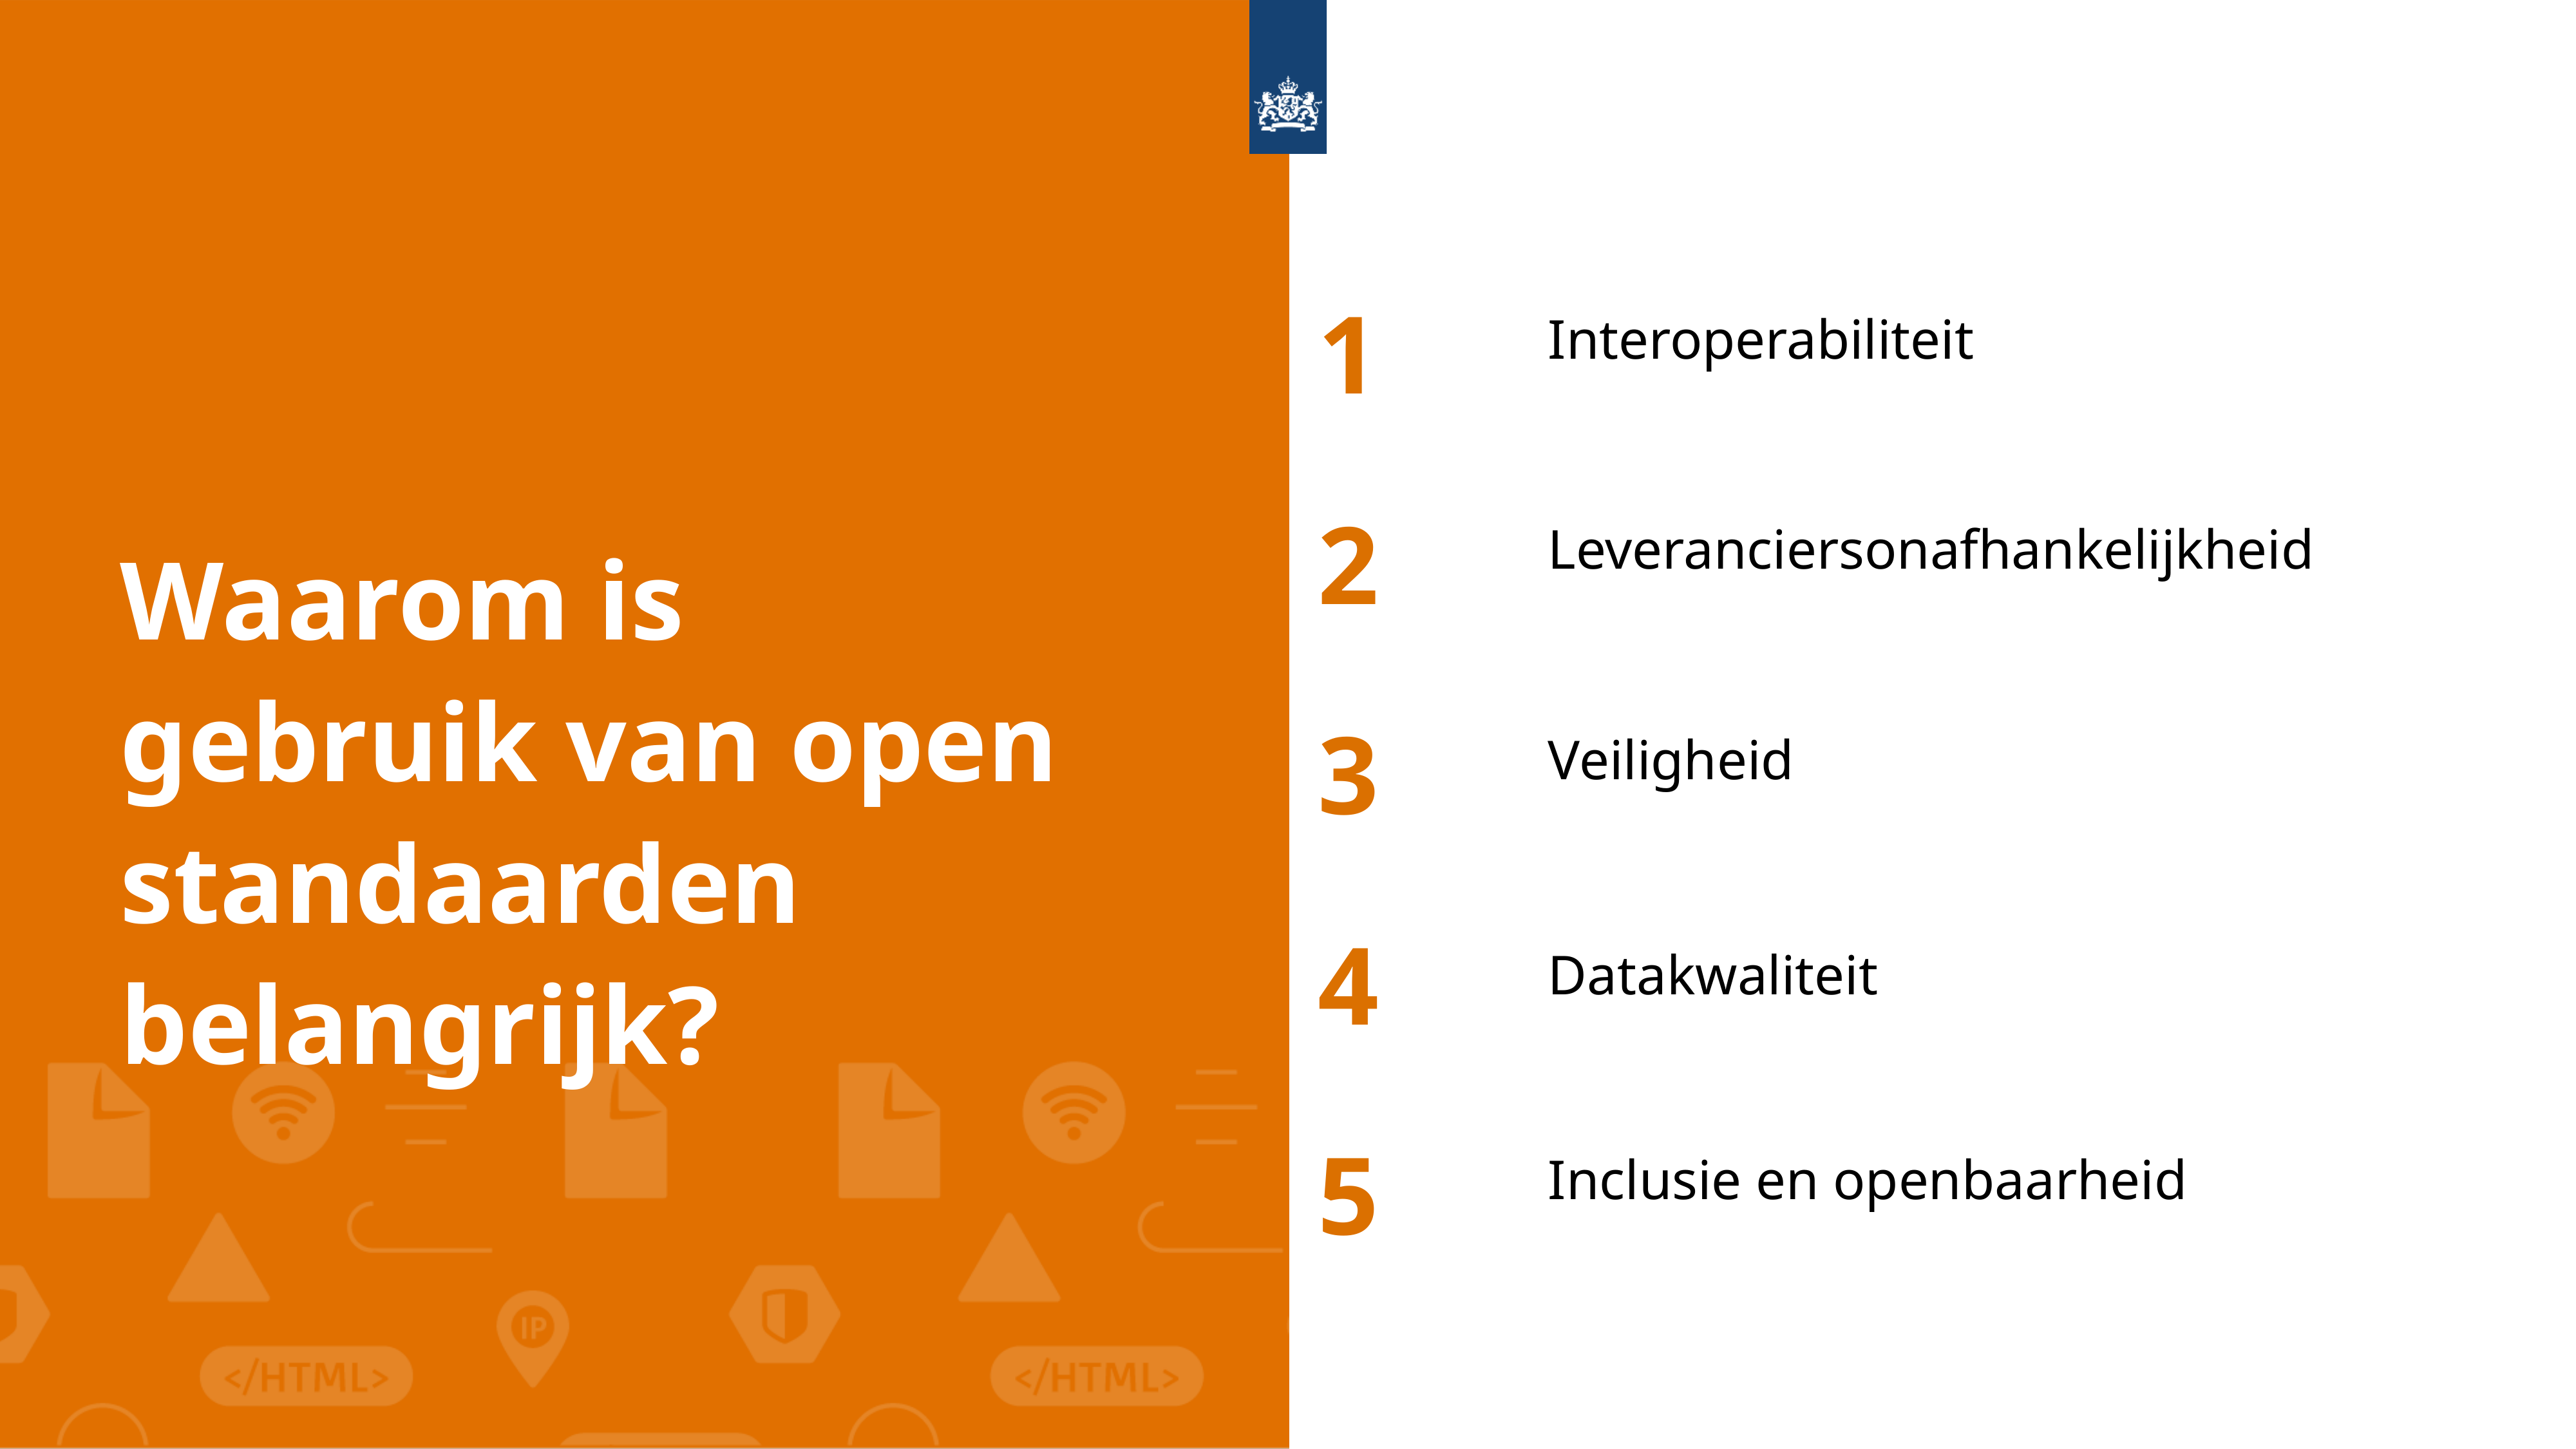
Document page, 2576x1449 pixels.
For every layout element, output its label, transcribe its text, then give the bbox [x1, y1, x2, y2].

list Interoperabiliteit [1540, 292, 2437, 450]
list 1 [1310, 279, 1512, 423]
list Veiligheid [1540, 713, 2437, 871]
picture [0, 0, 1327, 1449]
list Datakwaliteit [1540, 928, 2437, 1086]
list 3 [1310, 700, 1512, 844]
list Leveranciersonafhankelijkheid [1540, 503, 2437, 661]
list 5 [1310, 1120, 1512, 1264]
list Inclusie en openbaarheid [1540, 1133, 2437, 1291]
list 2 [1310, 489, 1512, 634]
list 4 [1310, 910, 1512, 1054]
title Waarom is gebruik van open standaarden belangrijk? [113, 511, 1134, 938]
